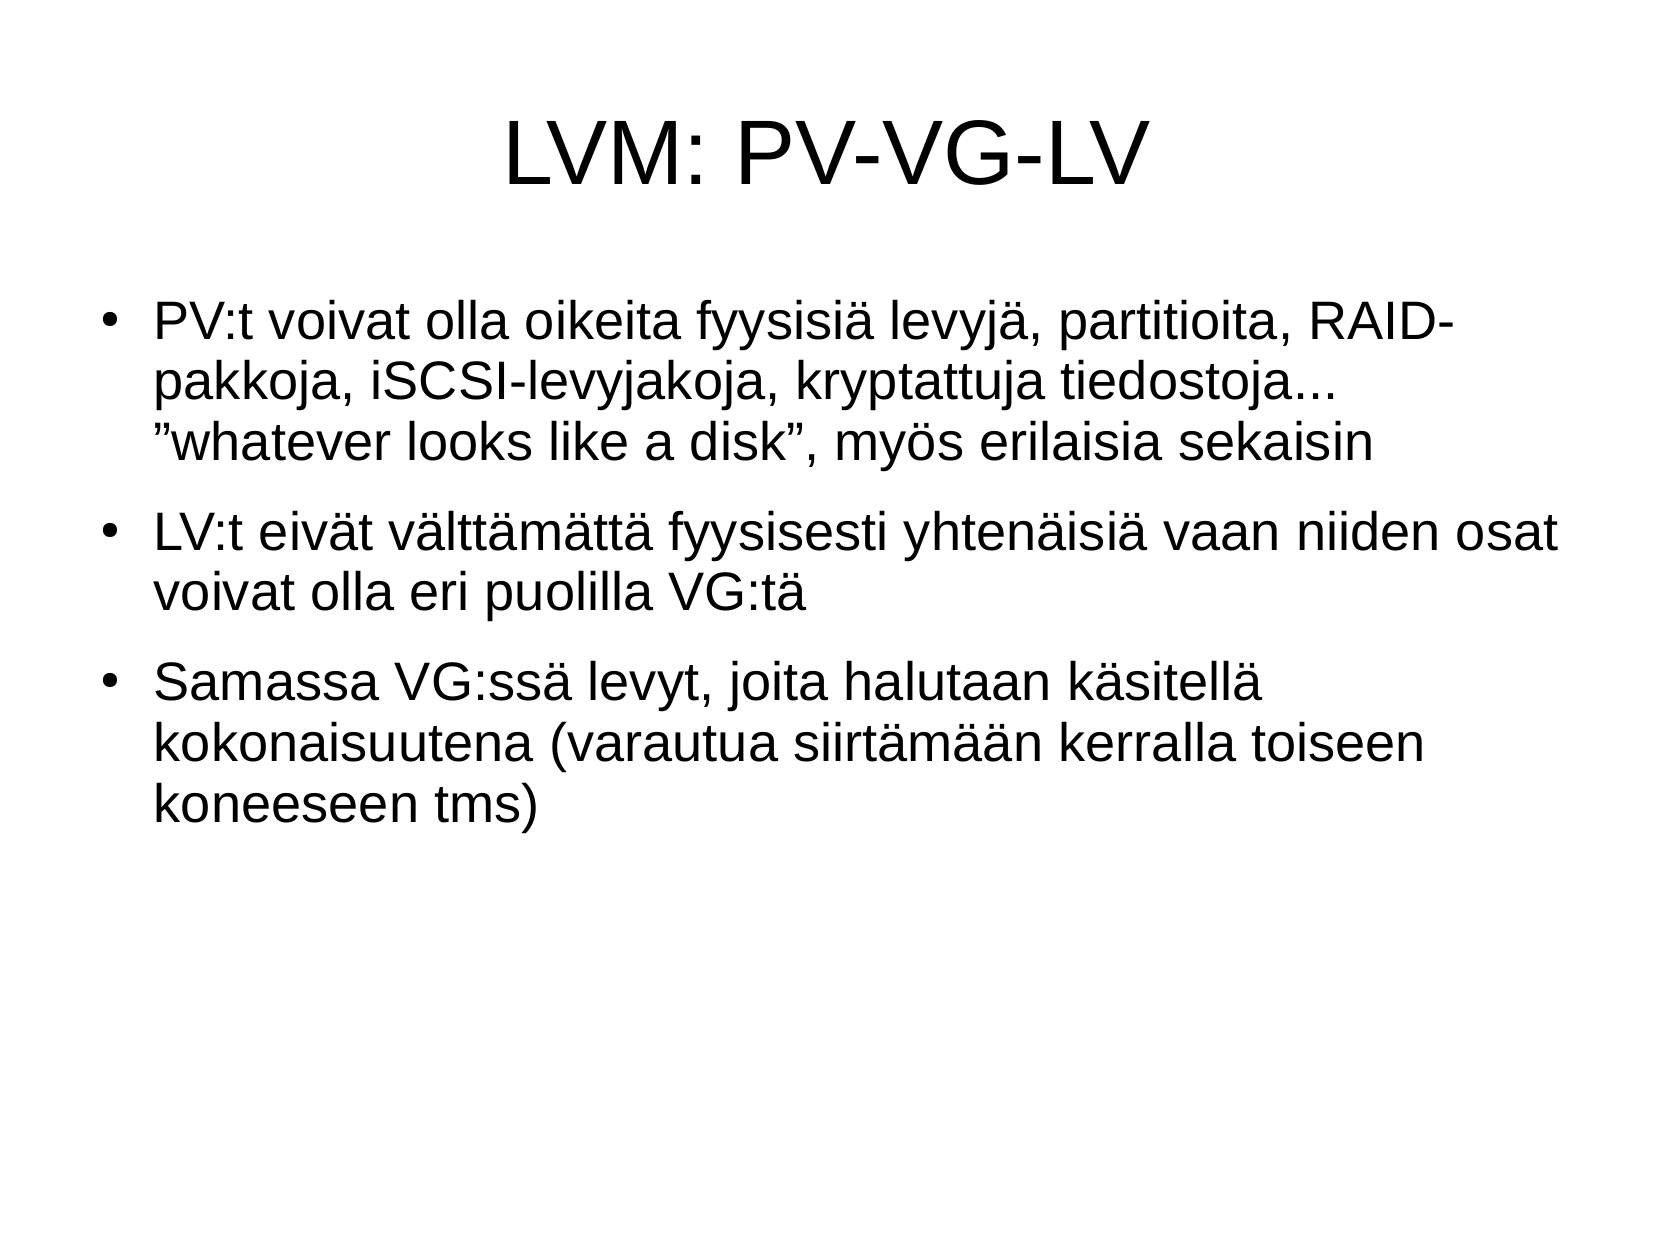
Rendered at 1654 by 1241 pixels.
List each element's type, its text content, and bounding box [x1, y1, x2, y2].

list PV:t voivat olla oikeita fyysisiä levyjä, partitioita, RAID-pakkoja, iSCSI-levyjakoja, kryptattuja tiedostoja... ”whatever looks like a disk”, myös erilaisia sekaisin LV:t eivät välttämättä fyysisesti yhtenäisiä vaan niiden osat voivat olla eri puolilla VG:tä Samassa VG:ssä levyt, joita halutaan käsitellä kokonaisuutena (varautua siirtämään kerralla toiseen koneeseen tms) [82, 290, 1571, 1010]
title LVM: PV-VG-LV [82, 49, 1571, 257]
